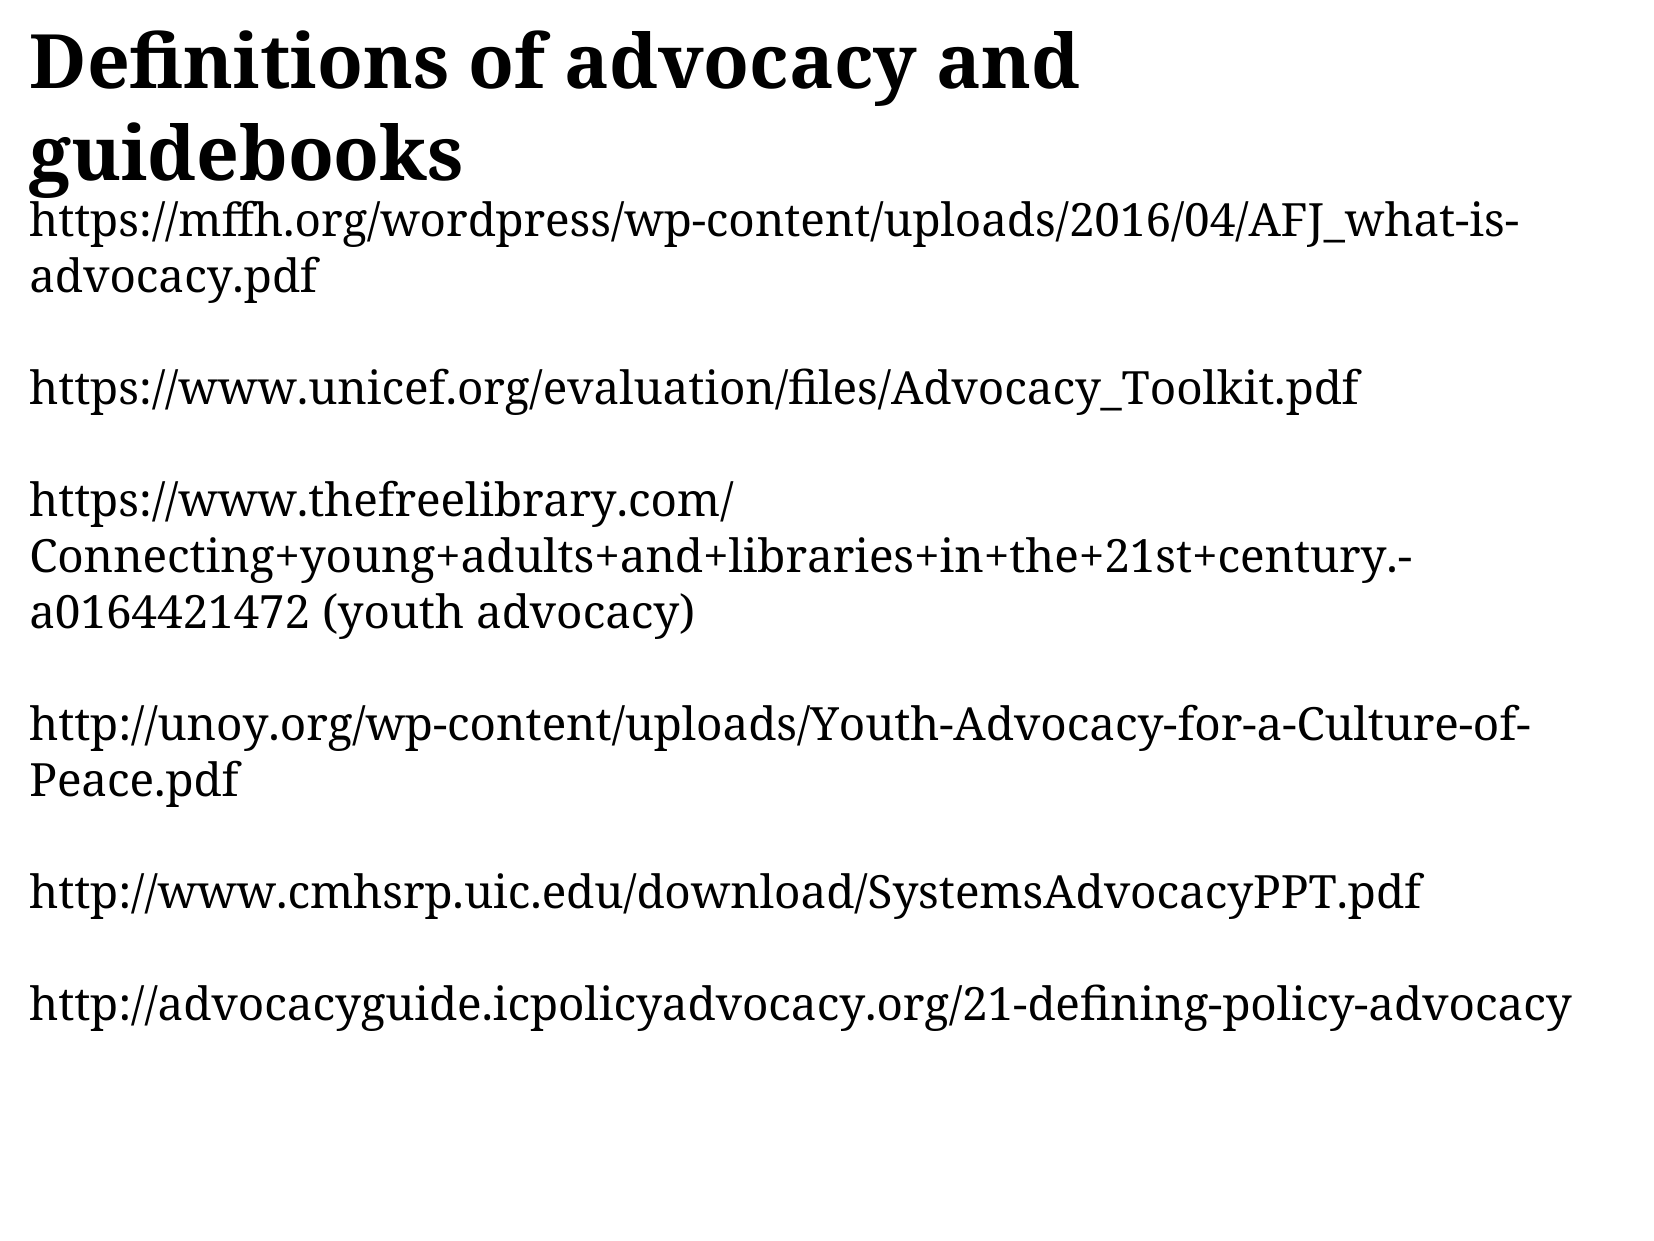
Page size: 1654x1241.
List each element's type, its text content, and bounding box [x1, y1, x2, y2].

text_box https://mffh.org/wordpress/wp-content/uploads/2016/04/AFJ_what-is-advocacy.pdf https://www.unicef.org/evaluation/files/Advocacy_Toolkit.pdf https://www.thefreelibrary.com/Connecting+young+adults+and+libraries+in+the+21st+century.-a0164421472 (youth advocacy) http://unoy.org/wp-content/uploads/Youth-Advocacy-for-a-Culture-of-Peace.pdf http://www.cmhsrp.uic.edu/download/SystemsAdvocacyPPT.pdf http://advocacyguide.icpolicyadvocacy.org/21-defining-policy-advocacy [29, 219, 1624, 1000]
title Definitions of advocacy and guidebooks [29, 0, 1518, 208]
